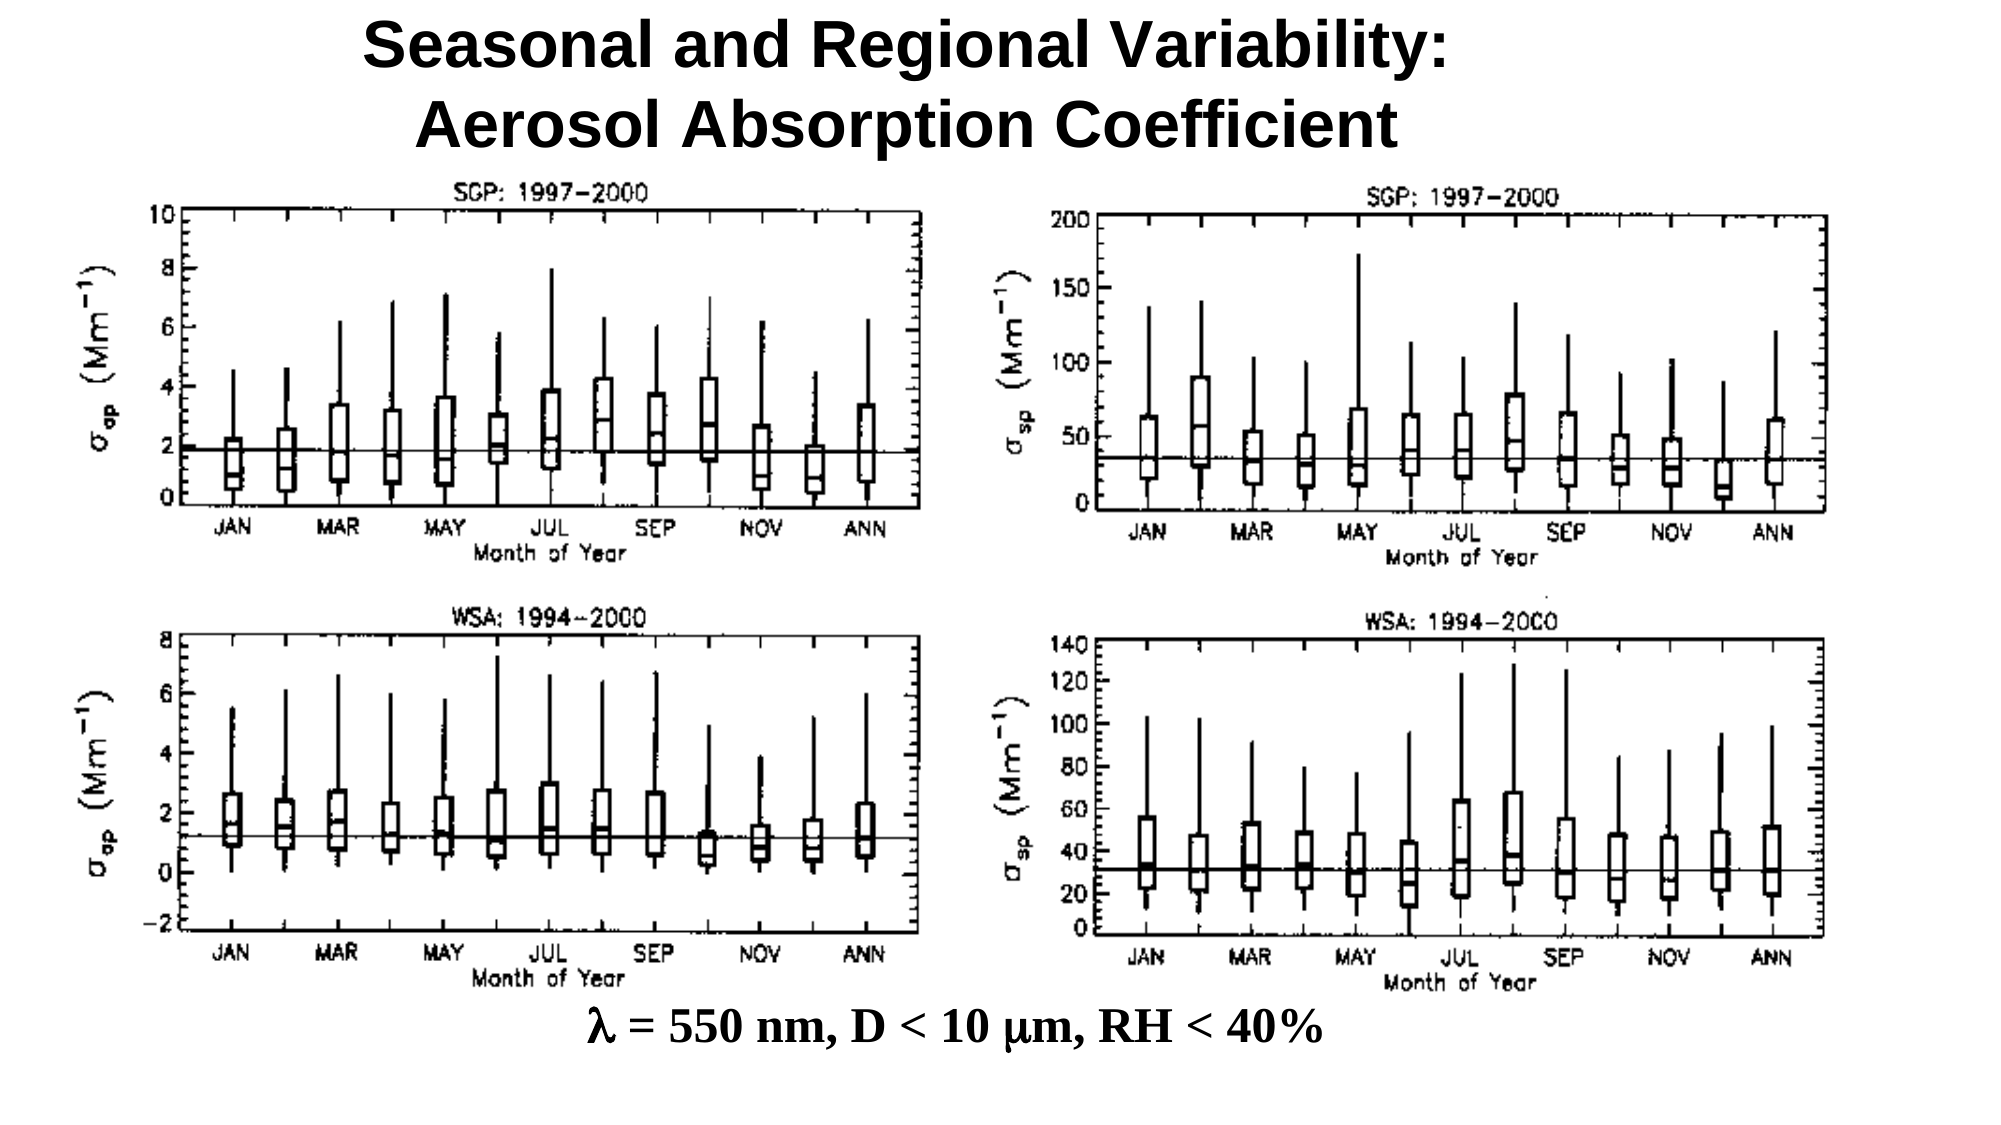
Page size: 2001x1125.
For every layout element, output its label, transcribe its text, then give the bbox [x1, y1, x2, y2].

picture [981, 155, 1838, 999]
title Seasonal and Regional Variability: Aerosol Absorption Coefficient [0, 0, 1815, 169]
text_box  = 550 nm, D < 10 m, RH < 40% [49, 984, 1865, 1060]
picture [69, 164, 936, 1004]
